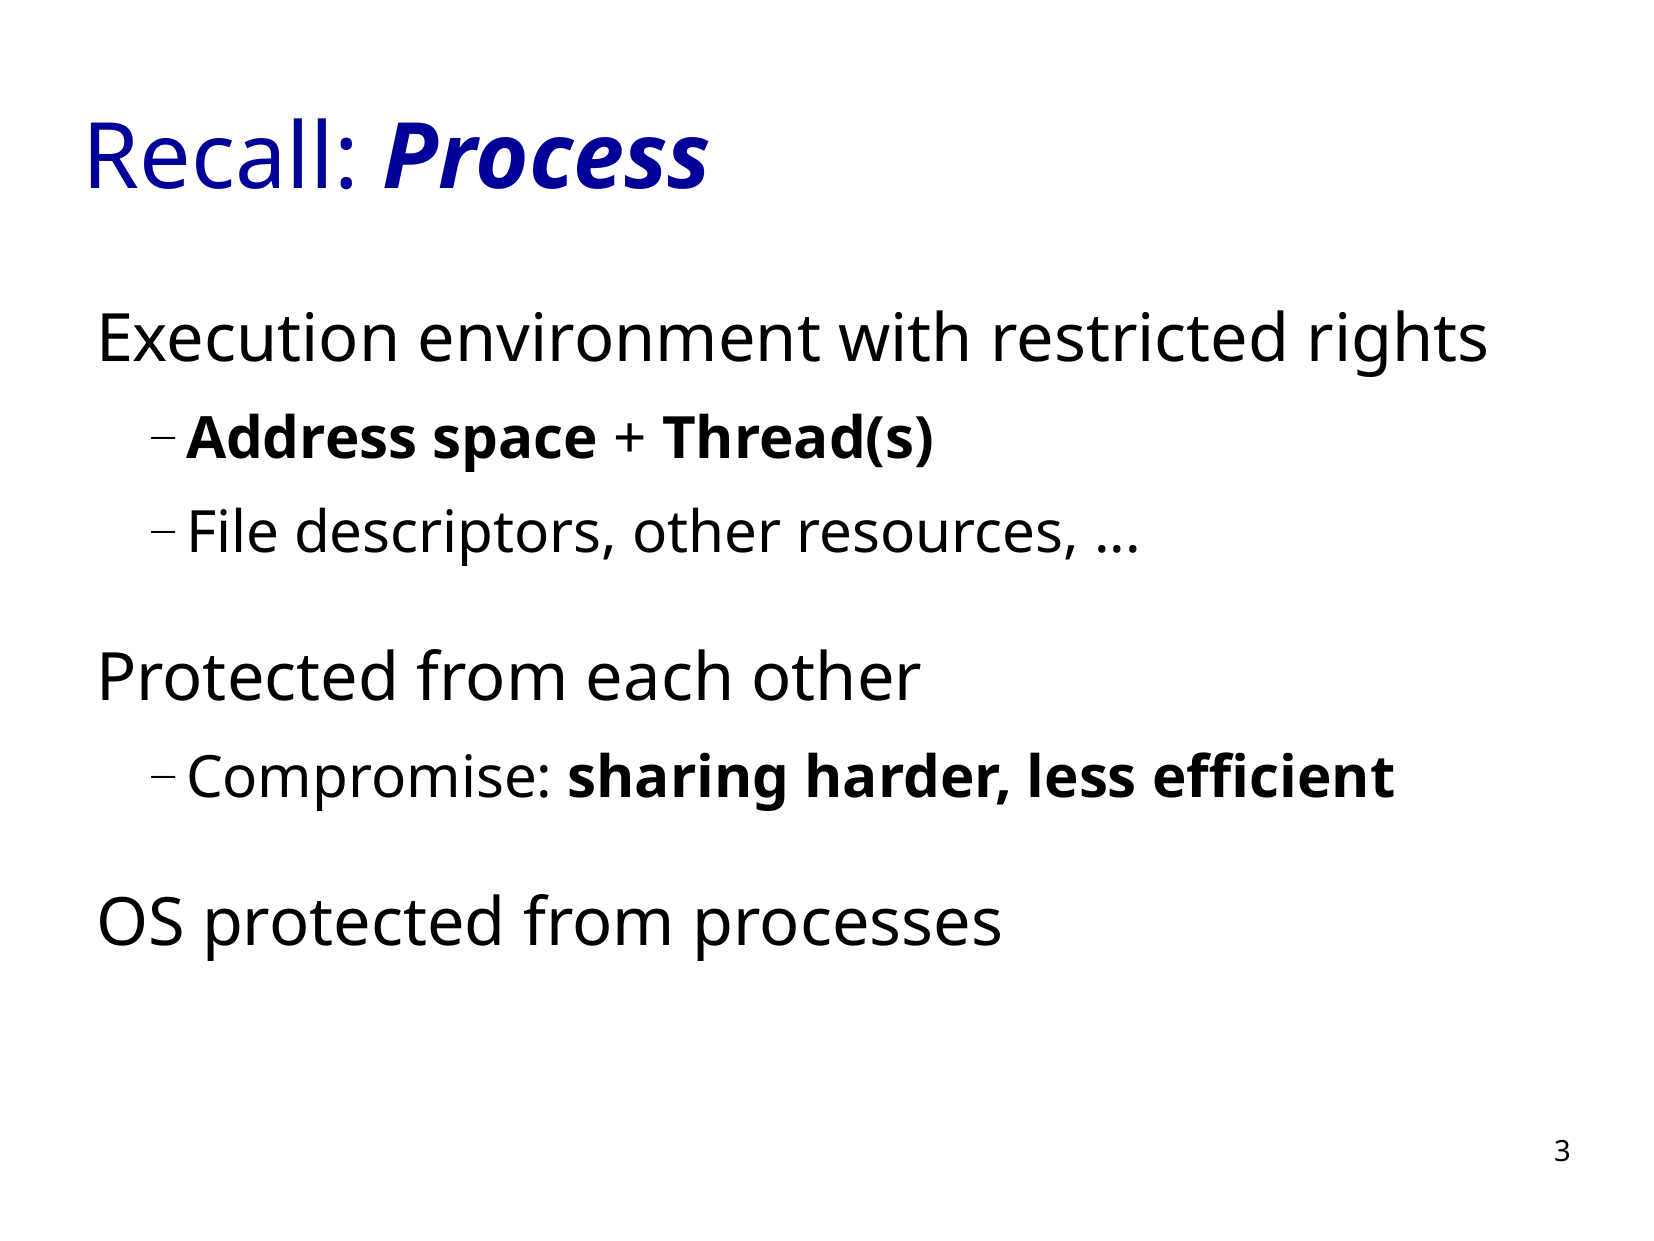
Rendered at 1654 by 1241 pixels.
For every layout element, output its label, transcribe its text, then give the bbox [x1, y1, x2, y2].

title Recall: Process [82, 49, 1571, 257]
list Execution environment with restricted rights Address space + Thread(s) File descriptors, other resources, ... Protected from each other Compromise: sharing harder, less efficient OS protected from processes [60, 290, 1571, 1096]
